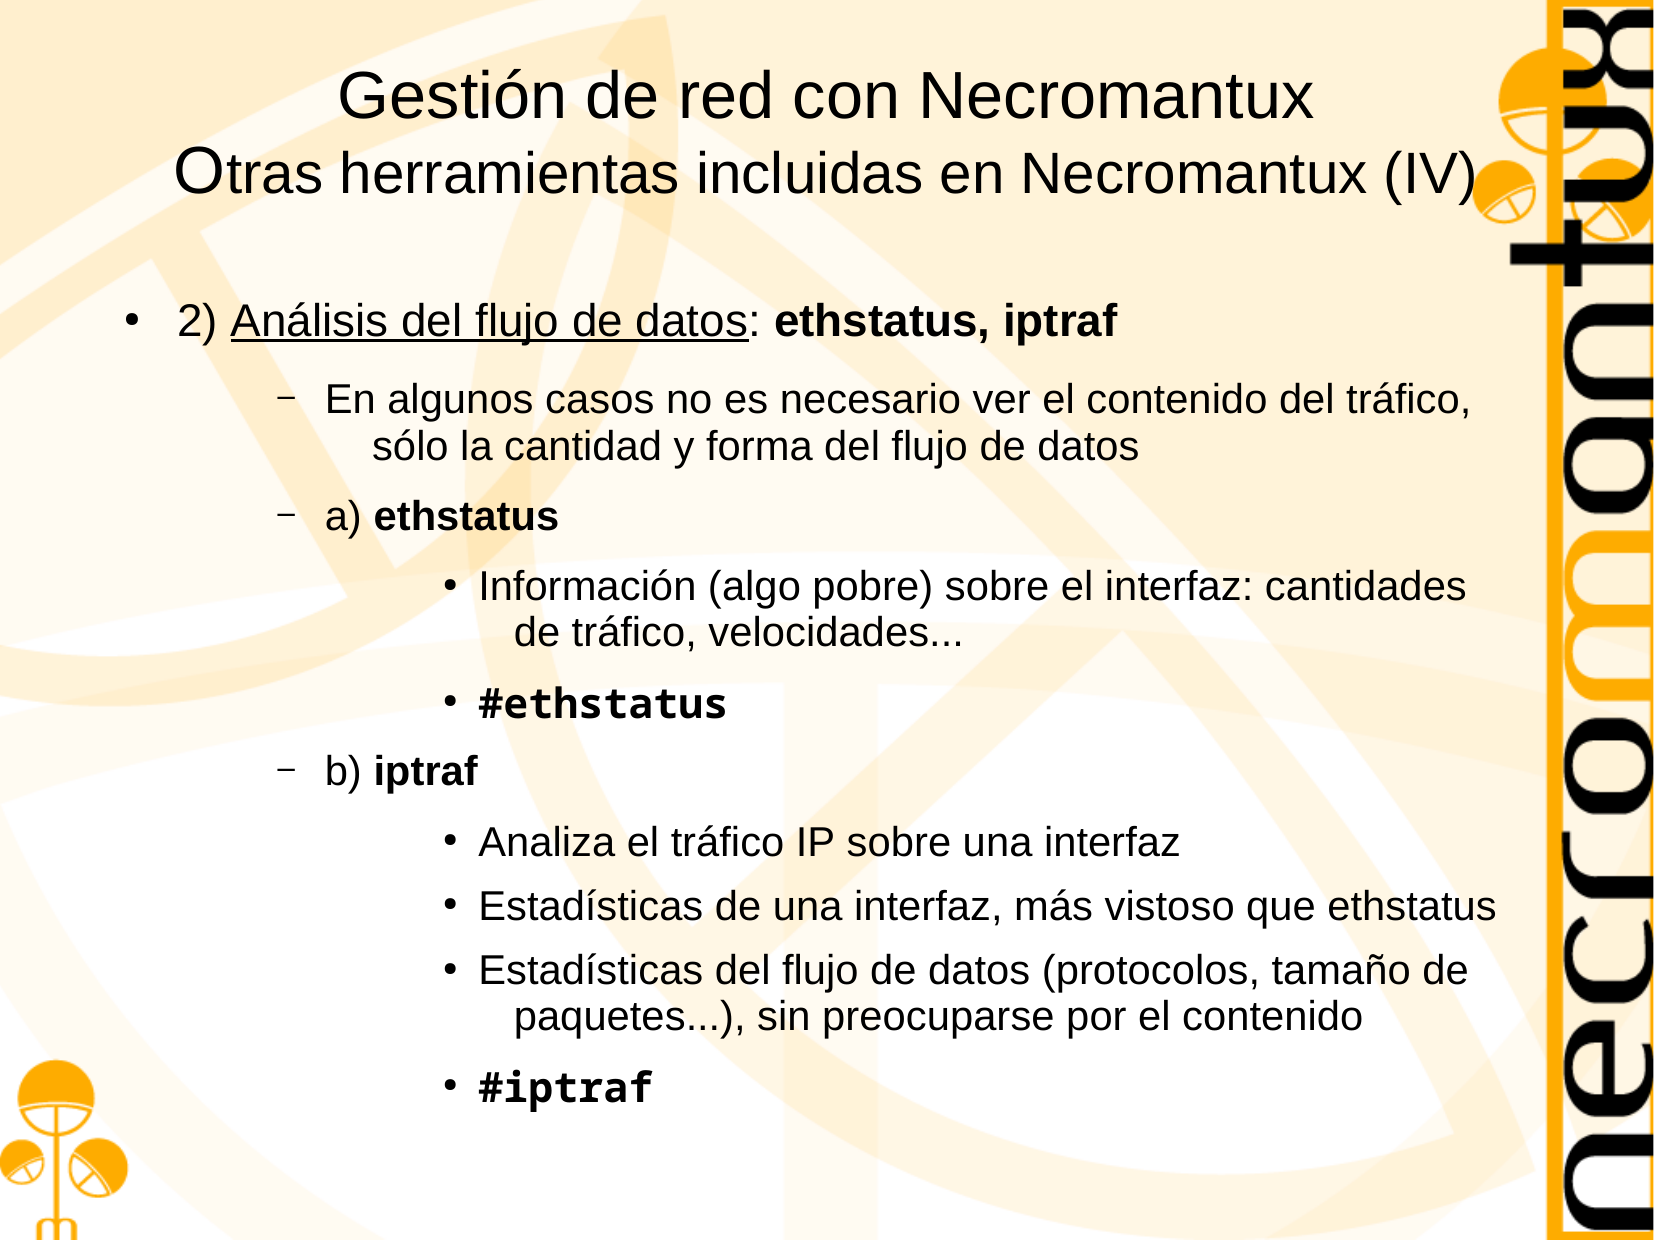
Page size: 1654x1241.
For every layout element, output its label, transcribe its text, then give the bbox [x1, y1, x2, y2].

picture [0, 0, 1654, 1240]
list 2) Análisis del flujo de datos: ethstatus, iptraf En algunos casos no es necesario ver el contenido del tráfico, sólo la cantidad y forma del flujo de datos a) ethstatus Información (algo pobre) sobre el interfaz: cantidades de tráfico, velocidades... #ethstatus b) iptraf Analiza el tráfico IP sobre una interfaz Estadísticas de una interfaz, más vistoso que ethstatus Estadísticas del flujo de datos (protocolos, tamaño de paquetes...), sin preocuparse por el contenido #iptraf [88, 295, 1506, 1241]
title Gestión de red con Necromantux Otras herramientas incluidas en Necromantux (IV) [82, 49, 1571, 217]
